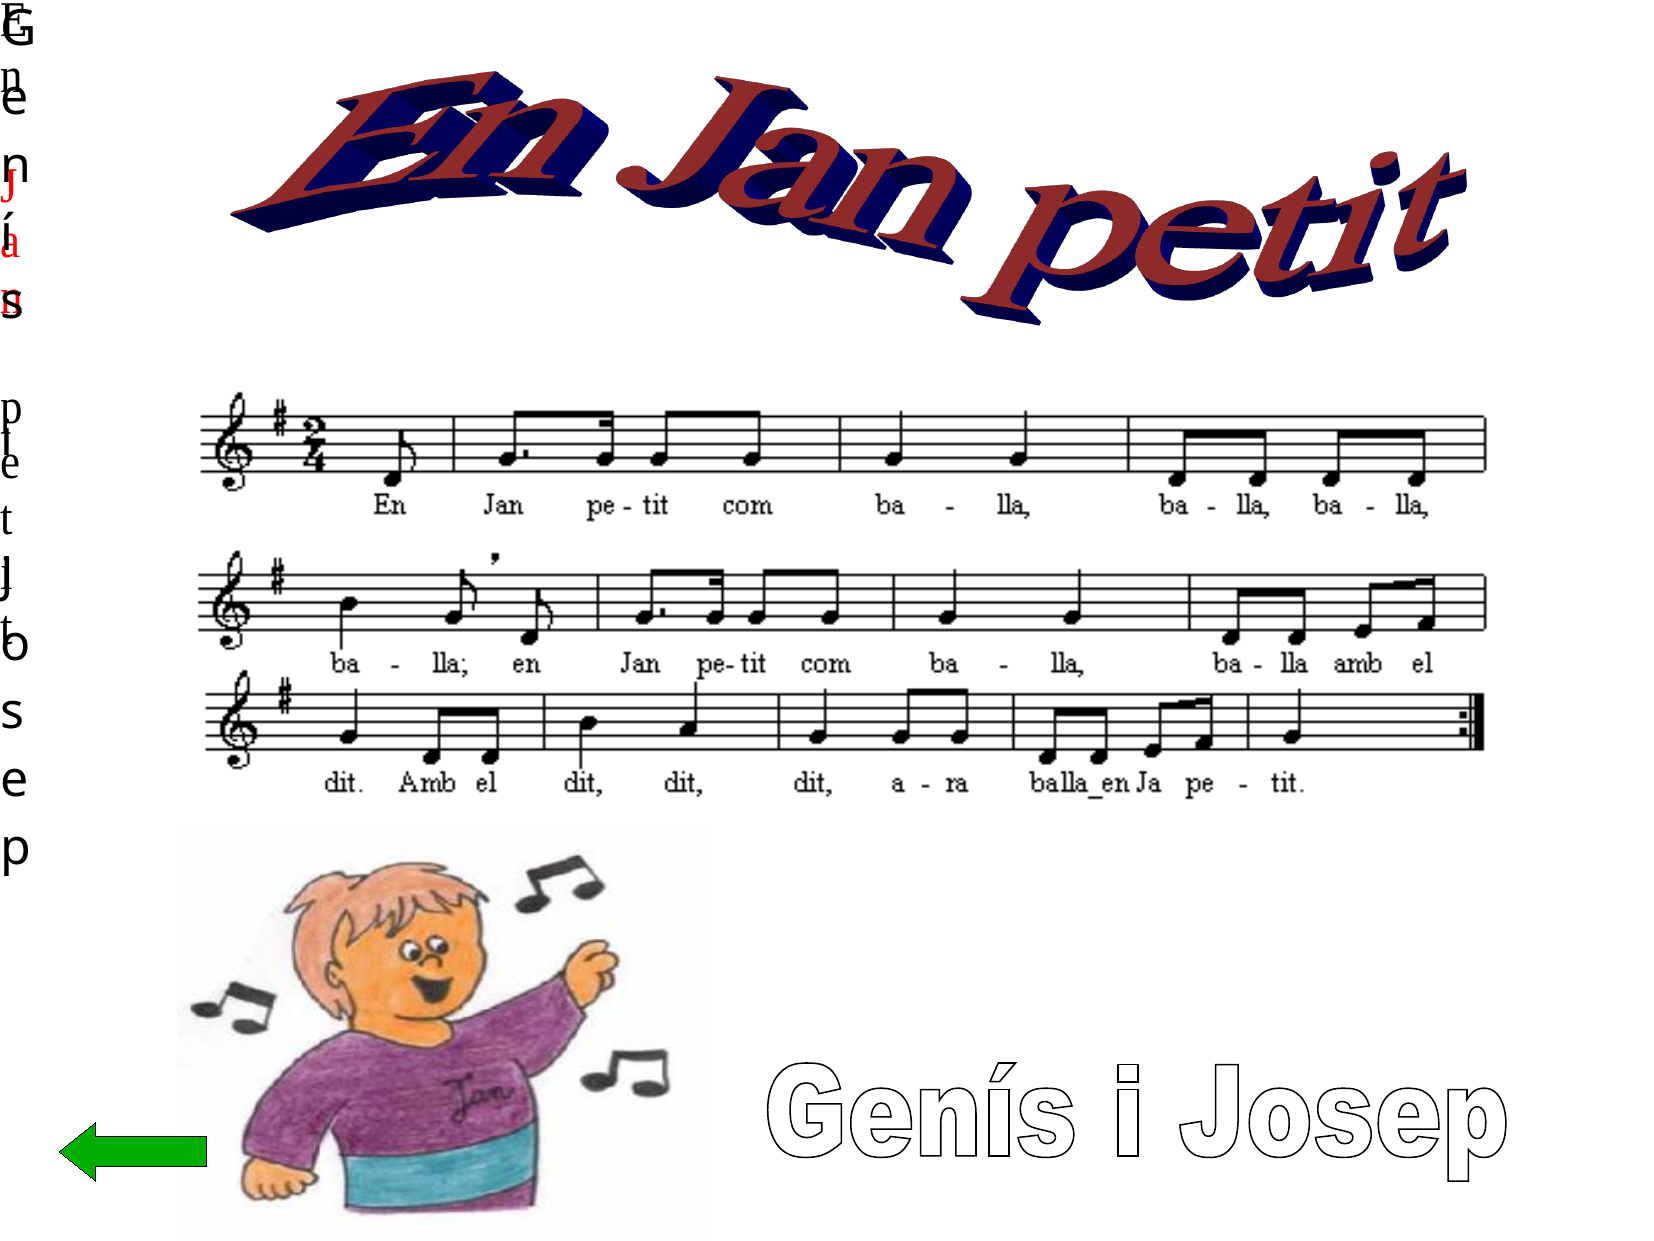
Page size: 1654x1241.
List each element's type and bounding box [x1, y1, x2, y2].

text_box [1179, 1064, 1239, 1158]
text_box [920, 1088, 977, 1156]
text_box [1117, 1089, 1138, 1156]
text_box [988, 1089, 1009, 1156]
text_box [767, 1062, 842, 1158]
text_box [990, 1062, 1016, 1082]
text_box [1117, 1064, 1138, 1082]
text_box [1018, 1088, 1074, 1158]
text_box [850, 1088, 912, 1158]
text_box [1249, 1088, 1310, 1158]
text_box [1315, 1088, 1372, 1158]
picture [177, 354, 1536, 1241]
text_box [1448, 1088, 1506, 1182]
text_box [59, 1122, 207, 1182]
text_box [1378, 1088, 1439, 1158]
